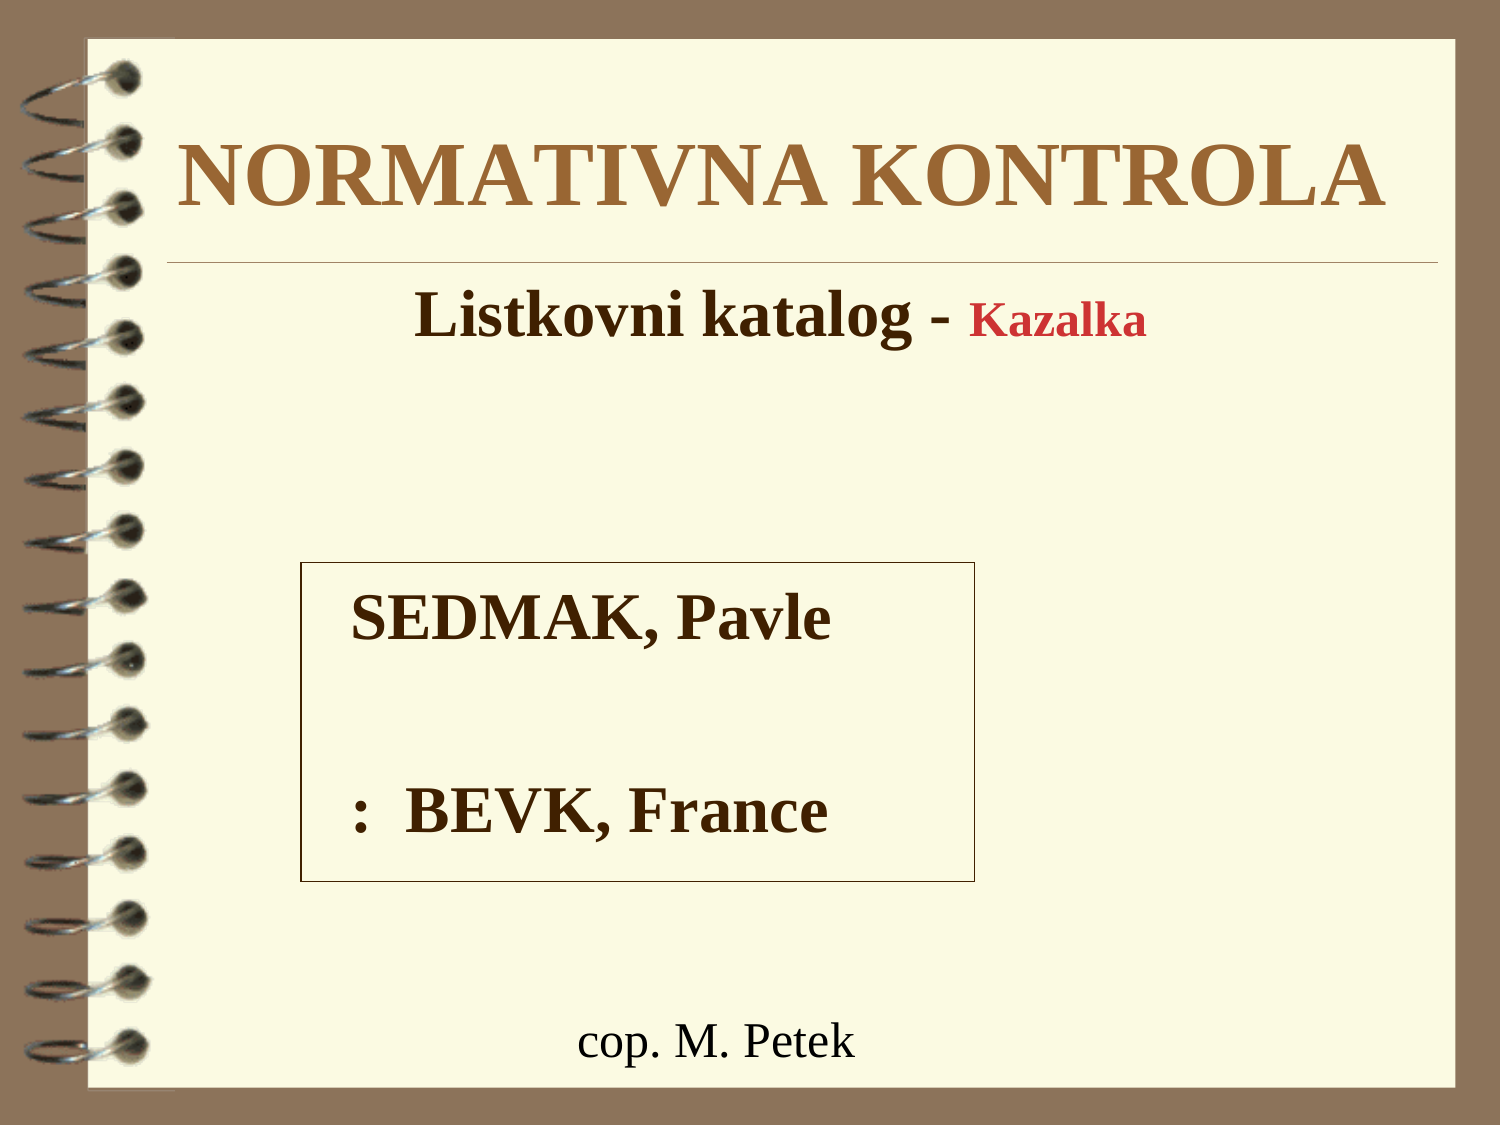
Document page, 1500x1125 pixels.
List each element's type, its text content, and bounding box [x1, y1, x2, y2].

picture [0, 0, 175, 1125]
title NORMATIVNA KONTROLA [162, 74, 1438, 263]
list SEDMAK, Pavle : BEVK, France [218, 467, 1400, 1035]
text_box Listkovni katalog - Kazalka [162, 262, 1400, 418]
